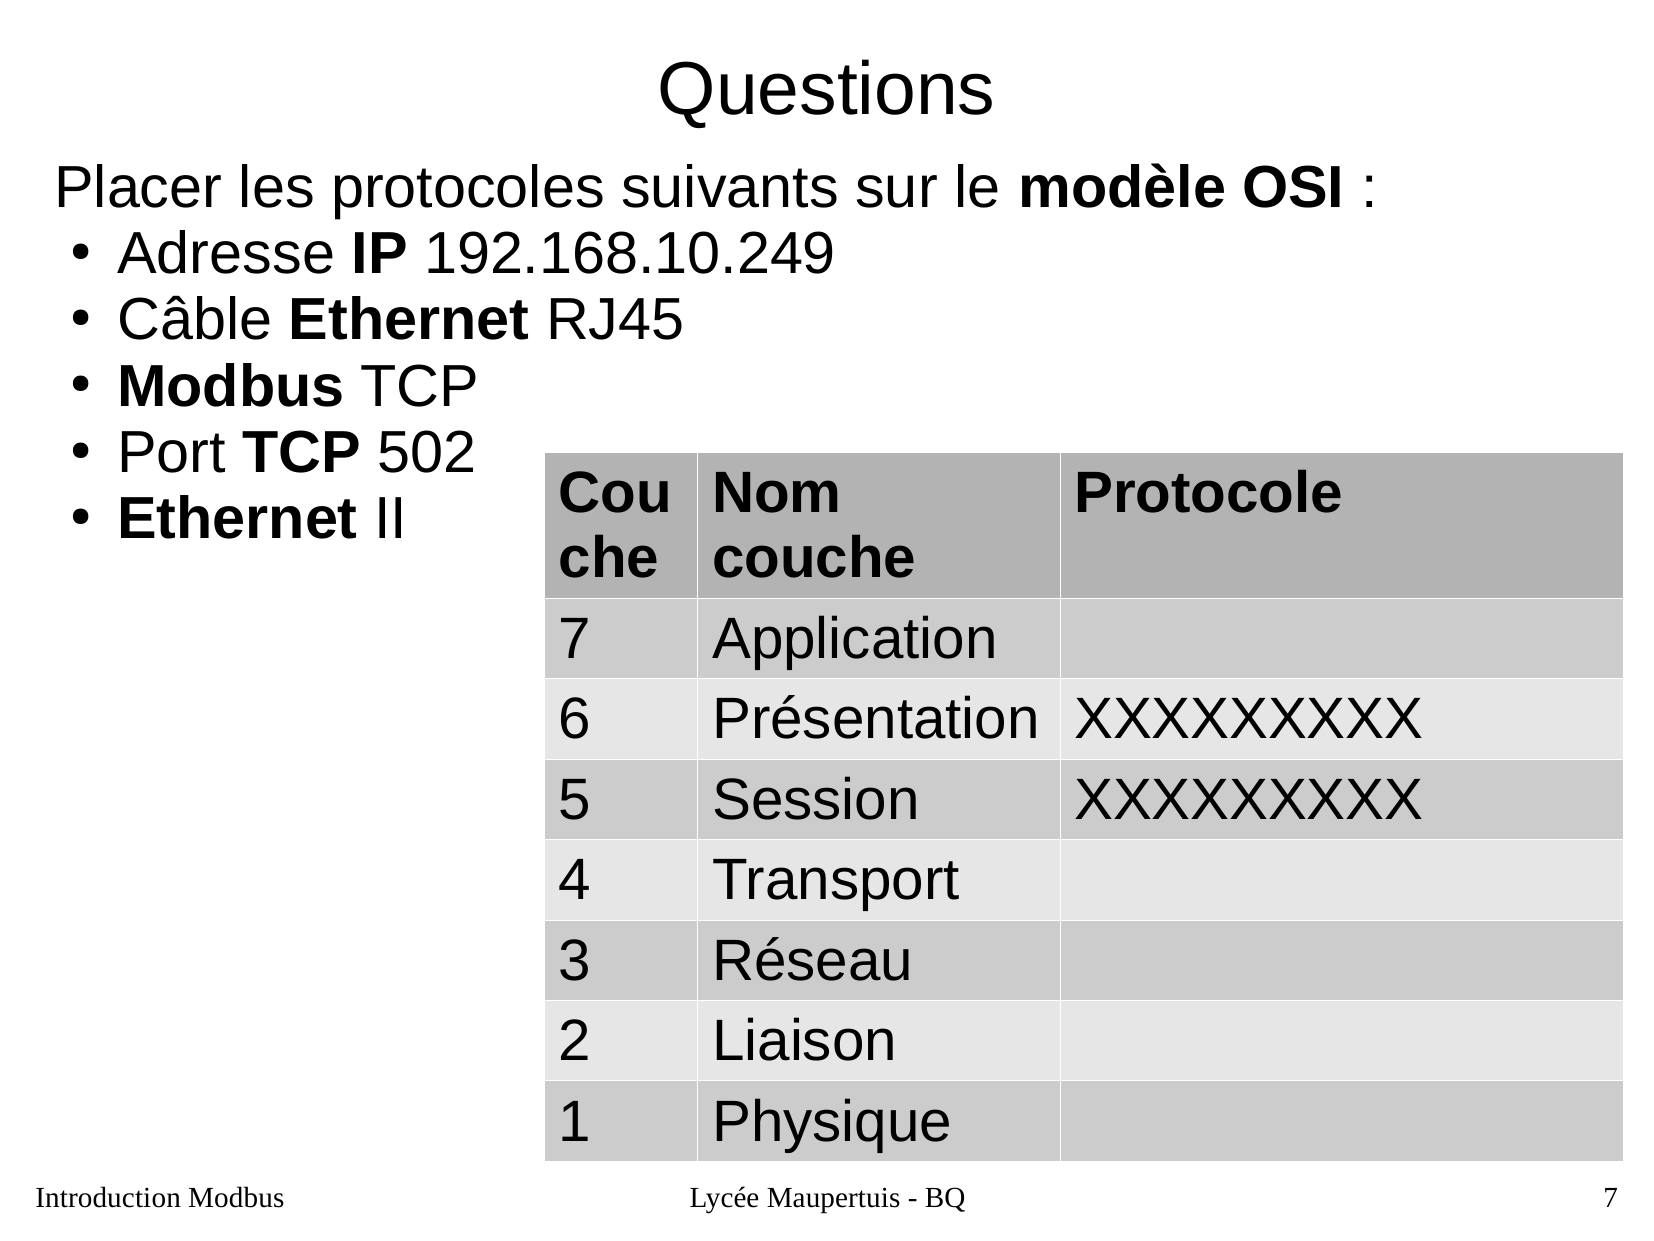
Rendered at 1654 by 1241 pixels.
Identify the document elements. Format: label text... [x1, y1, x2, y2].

table_header Couche [545, 453, 697, 598]
table_cell Réseau [698, 921, 1060, 1000]
table_cell 4 [545, 840, 697, 920]
table_cell [1061, 921, 1623, 1000]
table_header Protocole [1061, 453, 1623, 598]
table_cell 7 [545, 599, 697, 678]
table_cell Présentation [698, 679, 1060, 759]
table_cell Liaison [698, 1001, 1060, 1080]
table_cell 6 [545, 679, 697, 759]
table_cell 1 [545, 1081, 697, 1161]
table_cell [1061, 1081, 1623, 1161]
table_cell Application [698, 599, 1060, 678]
table_cell XXXXXXXXX [1061, 760, 1623, 839]
table_cell XXXXXXXXX [1061, 679, 1623, 759]
table_cell [1061, 1001, 1623, 1080]
table_cell [1061, 599, 1623, 678]
table_cell 2 [545, 1001, 697, 1080]
table_cell [1061, 840, 1623, 920]
table_cell Session [698, 760, 1060, 839]
table_cell Transport [698, 840, 1060, 920]
table_header Nom couche [698, 453, 1060, 598]
title Questions [35, 35, 1619, 142]
table_cell 3 [545, 921, 697, 1000]
table_cell 5 [545, 760, 697, 839]
list Placer les protocoles suivants sur le modèle OSI : Adresse IP 192.168.10.249 Câble Ethernet RJ45 Modbus TCP Port TCP 502 Ethernet II [54, 153, 1560, 556]
table_cell Physique [698, 1081, 1060, 1161]
